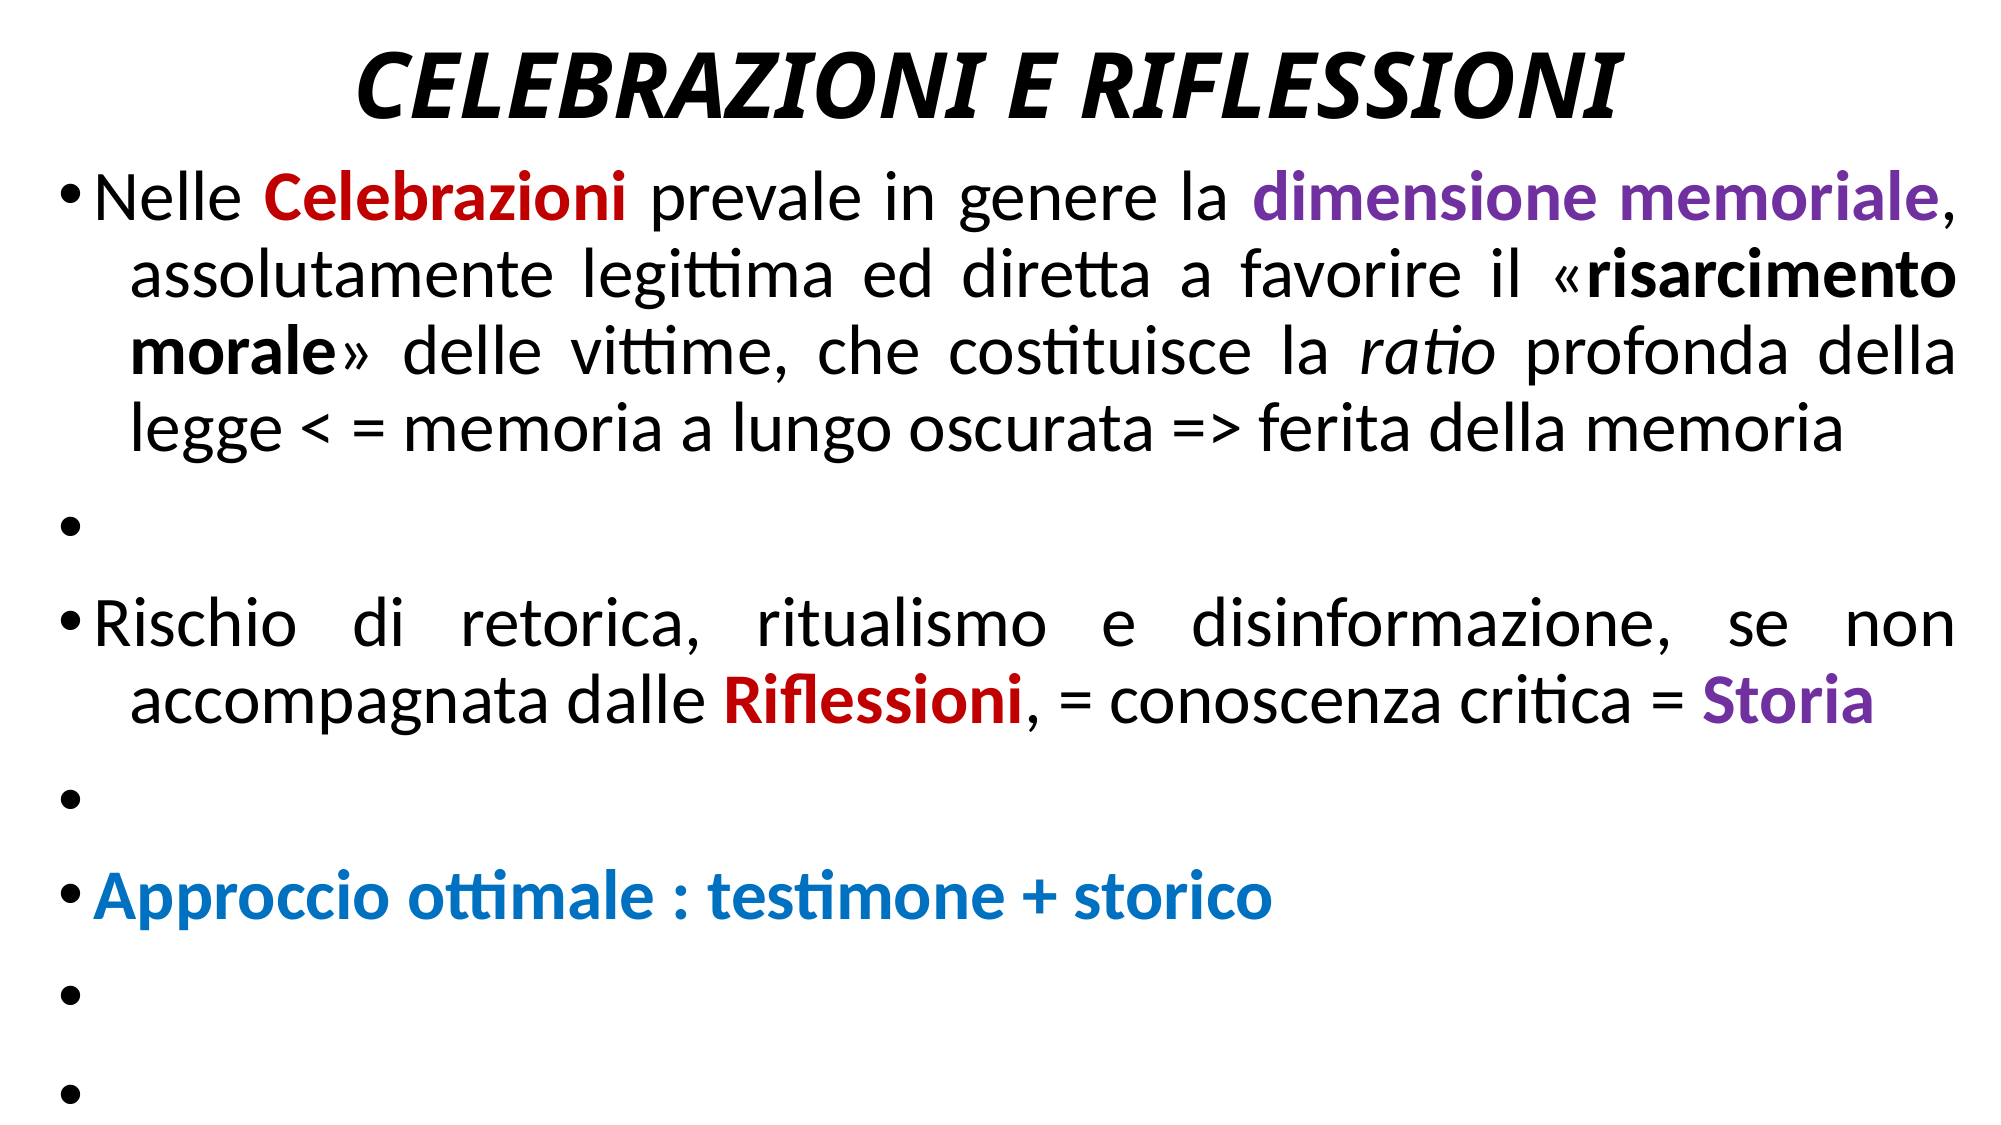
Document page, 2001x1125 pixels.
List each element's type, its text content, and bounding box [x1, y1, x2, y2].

title CELEBRAZIONI E RIFLESSIONI [113, 25, 1863, 151]
list Nelle Celebrazioni prevale in genere la dimensione memoriale, assolutamente legittima ed diretta a favorire il «risarcimento morale» delle vittime, che costituisce la ratio profonda della legge < = memoria a lungo oscurata => ferita della memoria Rischio di retorica, ritualismo e disinformazione, se non accompagnata dalle Riflessioni, = conoscenza critica = Storia Approccio ottimale : testimone + storico [43, 151, 1973, 1066]
